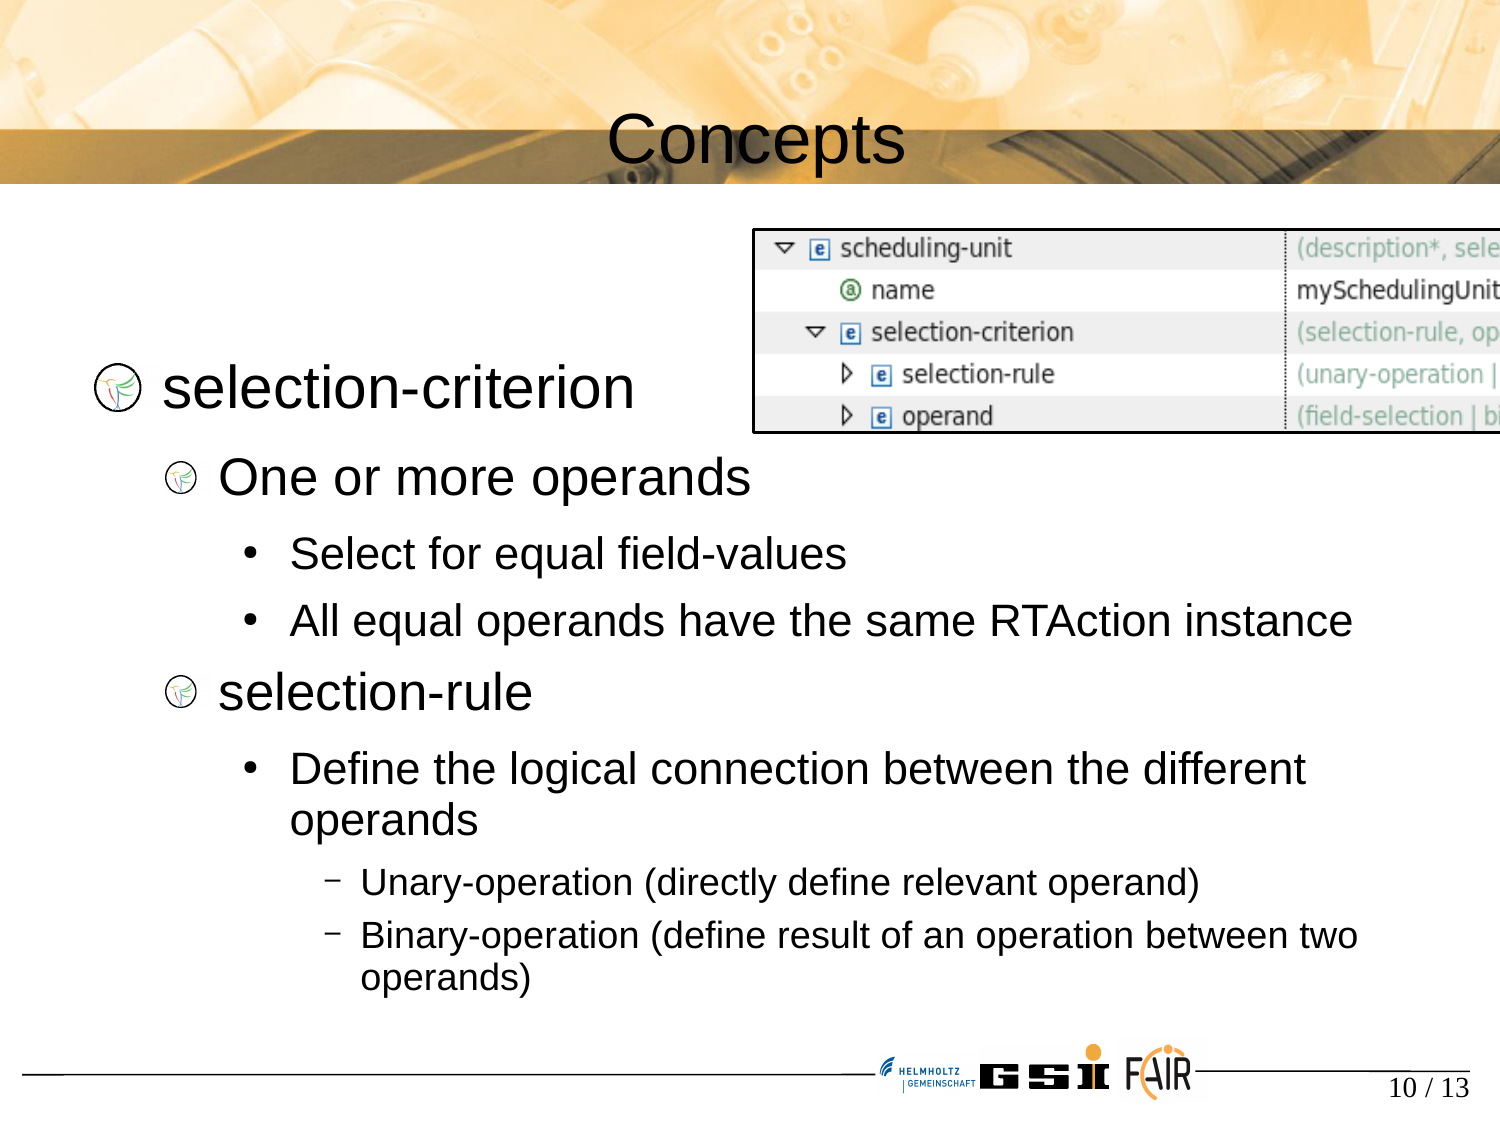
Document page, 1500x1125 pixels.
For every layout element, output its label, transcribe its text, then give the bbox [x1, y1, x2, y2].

list selection-criterion One or more operands Select for equal field-values All equal operands have the same RTAction instance selection-rule Define the logical connection between the different operands Unary-operation (directly define relevant operand) Binary-operation (define result of an operation between two operands) [76, 353, 1463, 994]
picture [875, 1044, 1109, 1097]
picture [1116, 1037, 1209, 1102]
title Concepts [153, 44, 1360, 233]
picture [755, 230, 1500, 431]
picture [0, 0, 1500, 186]
